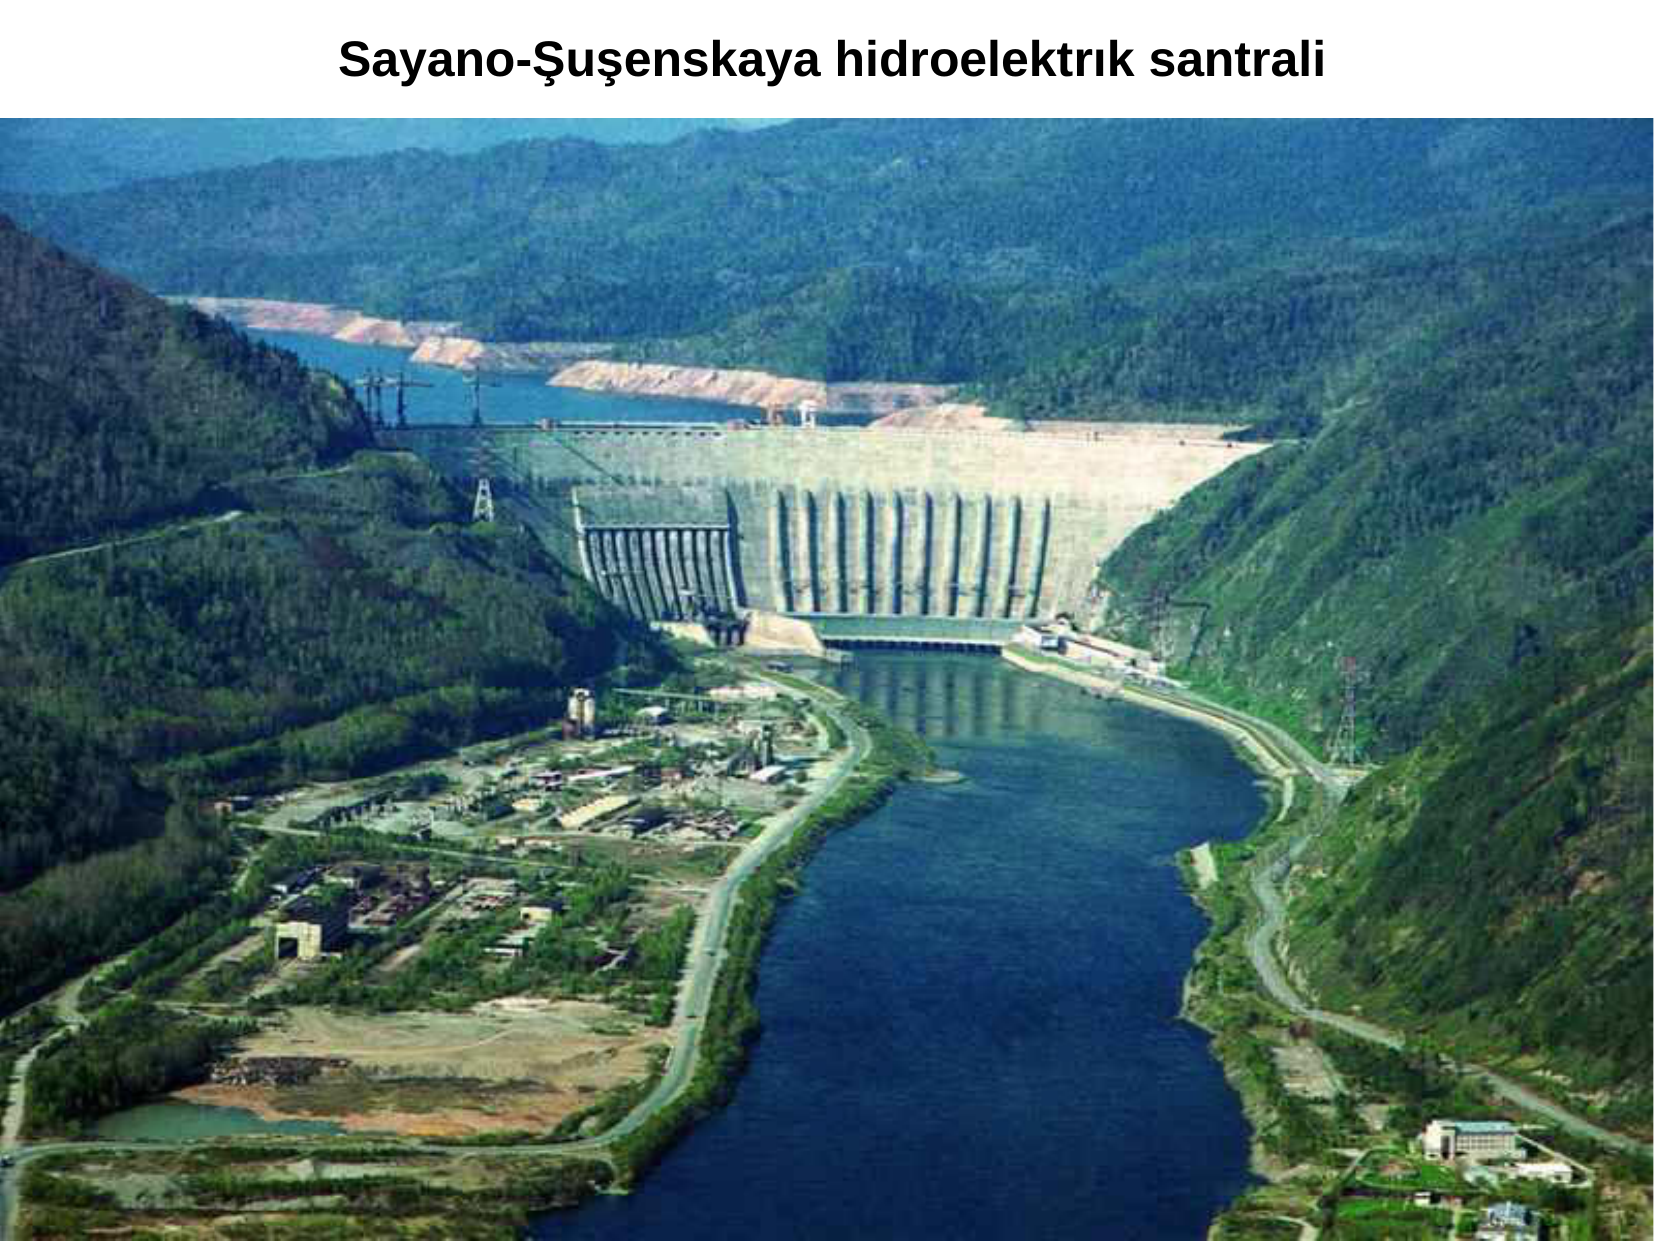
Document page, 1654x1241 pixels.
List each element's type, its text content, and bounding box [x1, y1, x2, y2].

title Sayano-Şuşenskaya hidroelektrık santrali [88, 0, 1577, 118]
picture [0, 118, 1654, 1241]
